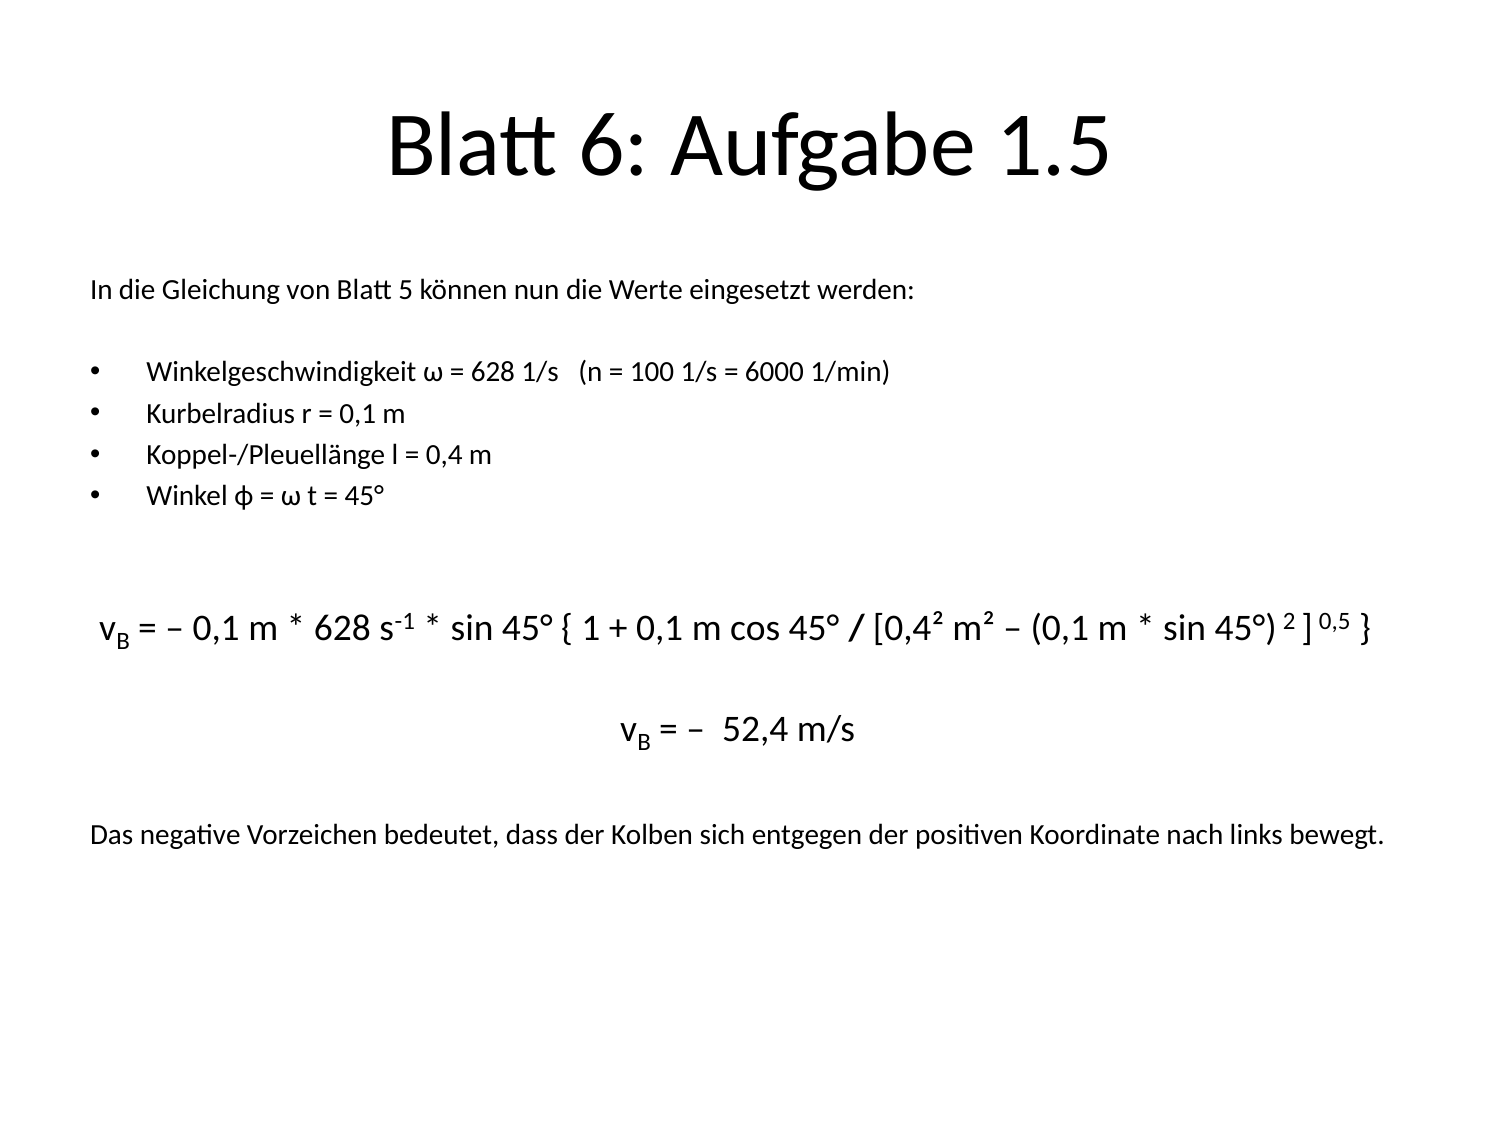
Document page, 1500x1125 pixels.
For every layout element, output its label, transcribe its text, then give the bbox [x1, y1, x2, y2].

list In die Gleichung von Blatt 5 können nun die Werte eingesetzt werden: Winkelgeschwindigkeit ω = 628 1/s (n = 100 1/s = 6000 1/min) Kurbelradius r = 0,1 m Koppel-/Pleuellänge l = 0,4 m Winkel ϕ = ω t = 45° vB = – 0,1 m * 628 s-1 * sin 45° { 1 + 0,1 m cos 45° / [0,4² m² – (0,1 m * sin 45°) 2 ] 0,5 } vB = – 52,4 m/s Das negative Vorzeichen bedeutet, dass der Kolben sich entgegen der positiven Koordinate nach links bewegt. [75, 262, 1426, 1005]
title Blatt 6: Aufgabe 1.5 [75, 45, 1426, 233]
